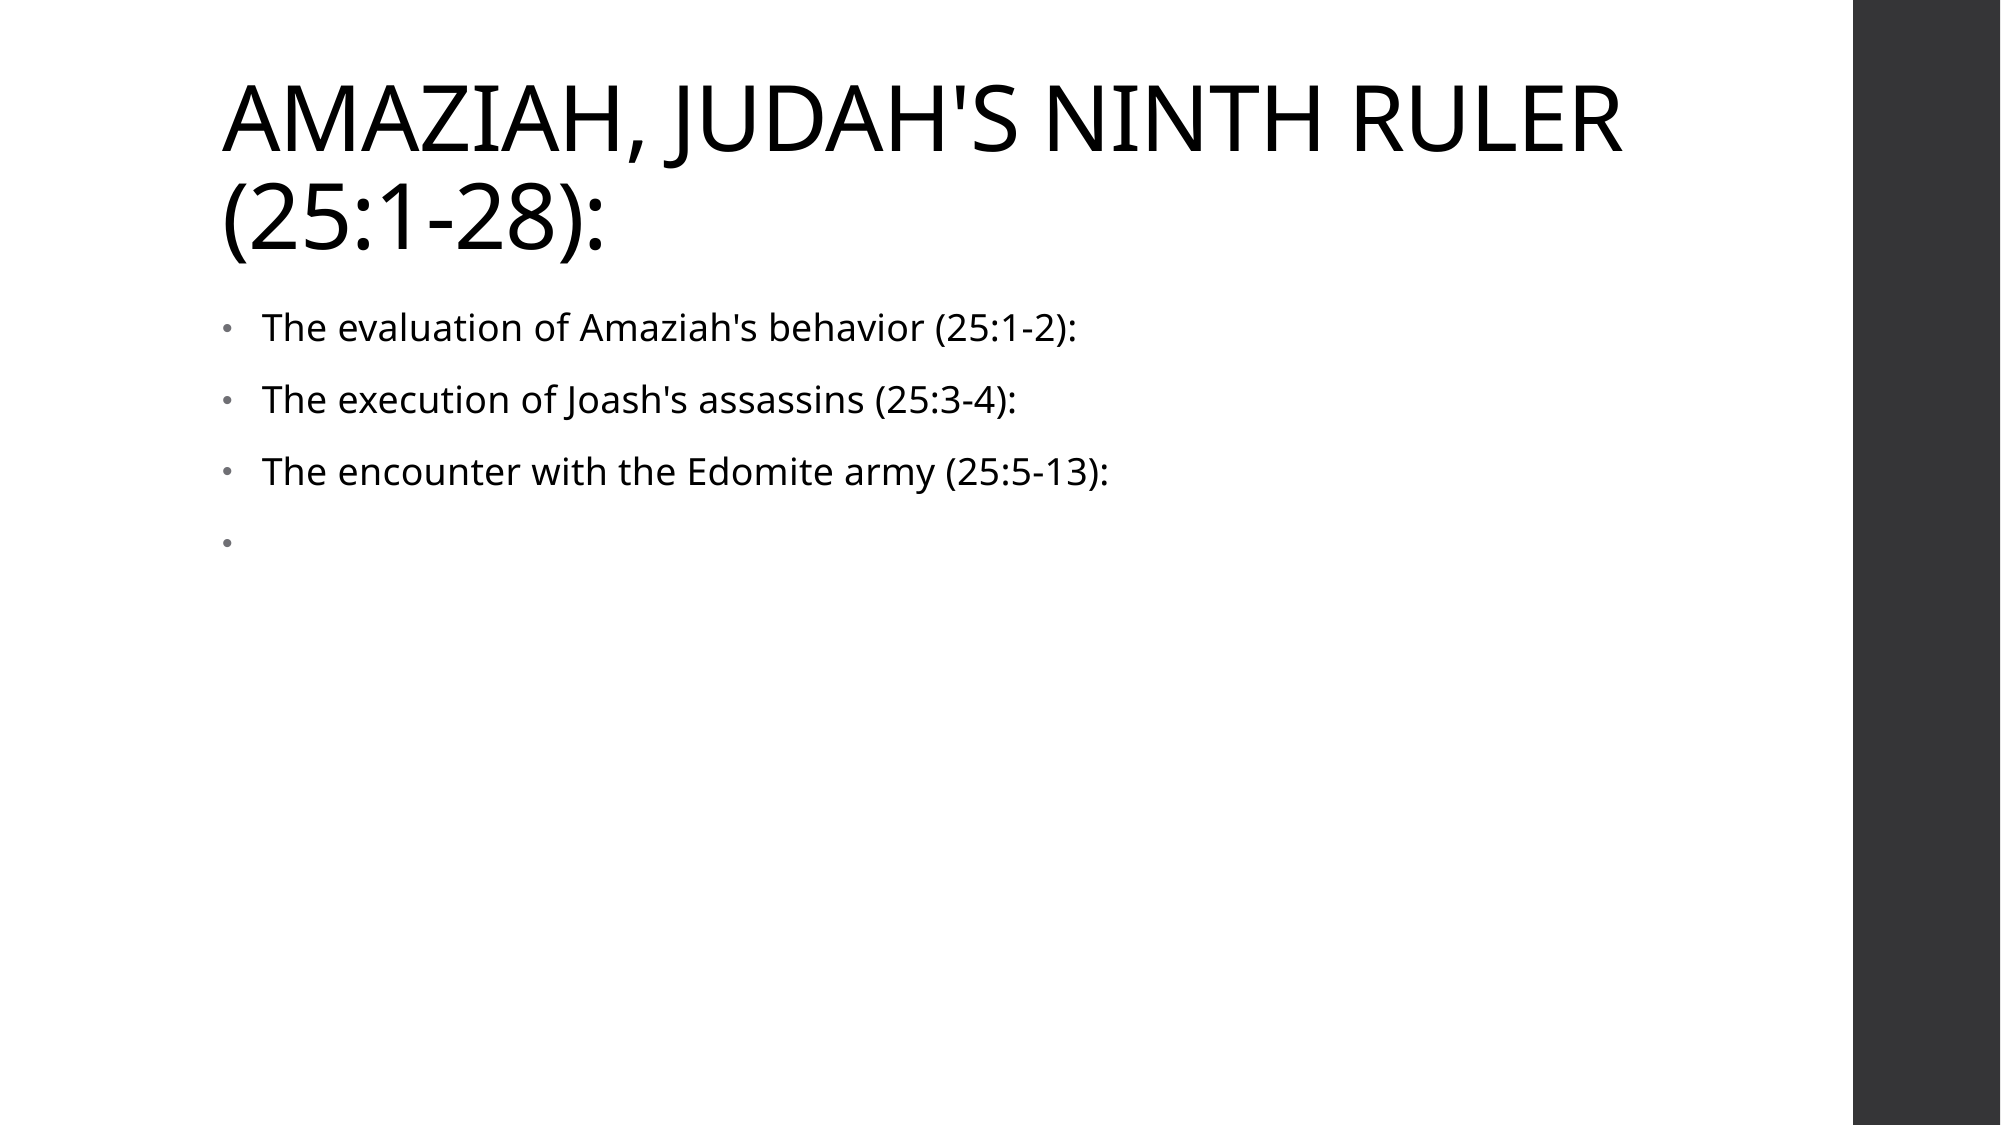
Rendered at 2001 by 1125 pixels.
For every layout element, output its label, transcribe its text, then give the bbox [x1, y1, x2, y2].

title AMAZIAH, JUDAH'S NINTH RULER (25:1-28): [206, 60, 1797, 278]
list The evaluation of Amaziah's behavior (25:1-2): The execution of Joash's assassins (25:3-4): The encounter with the Edomite army (25:5-13): [206, 299, 1617, 1014]
